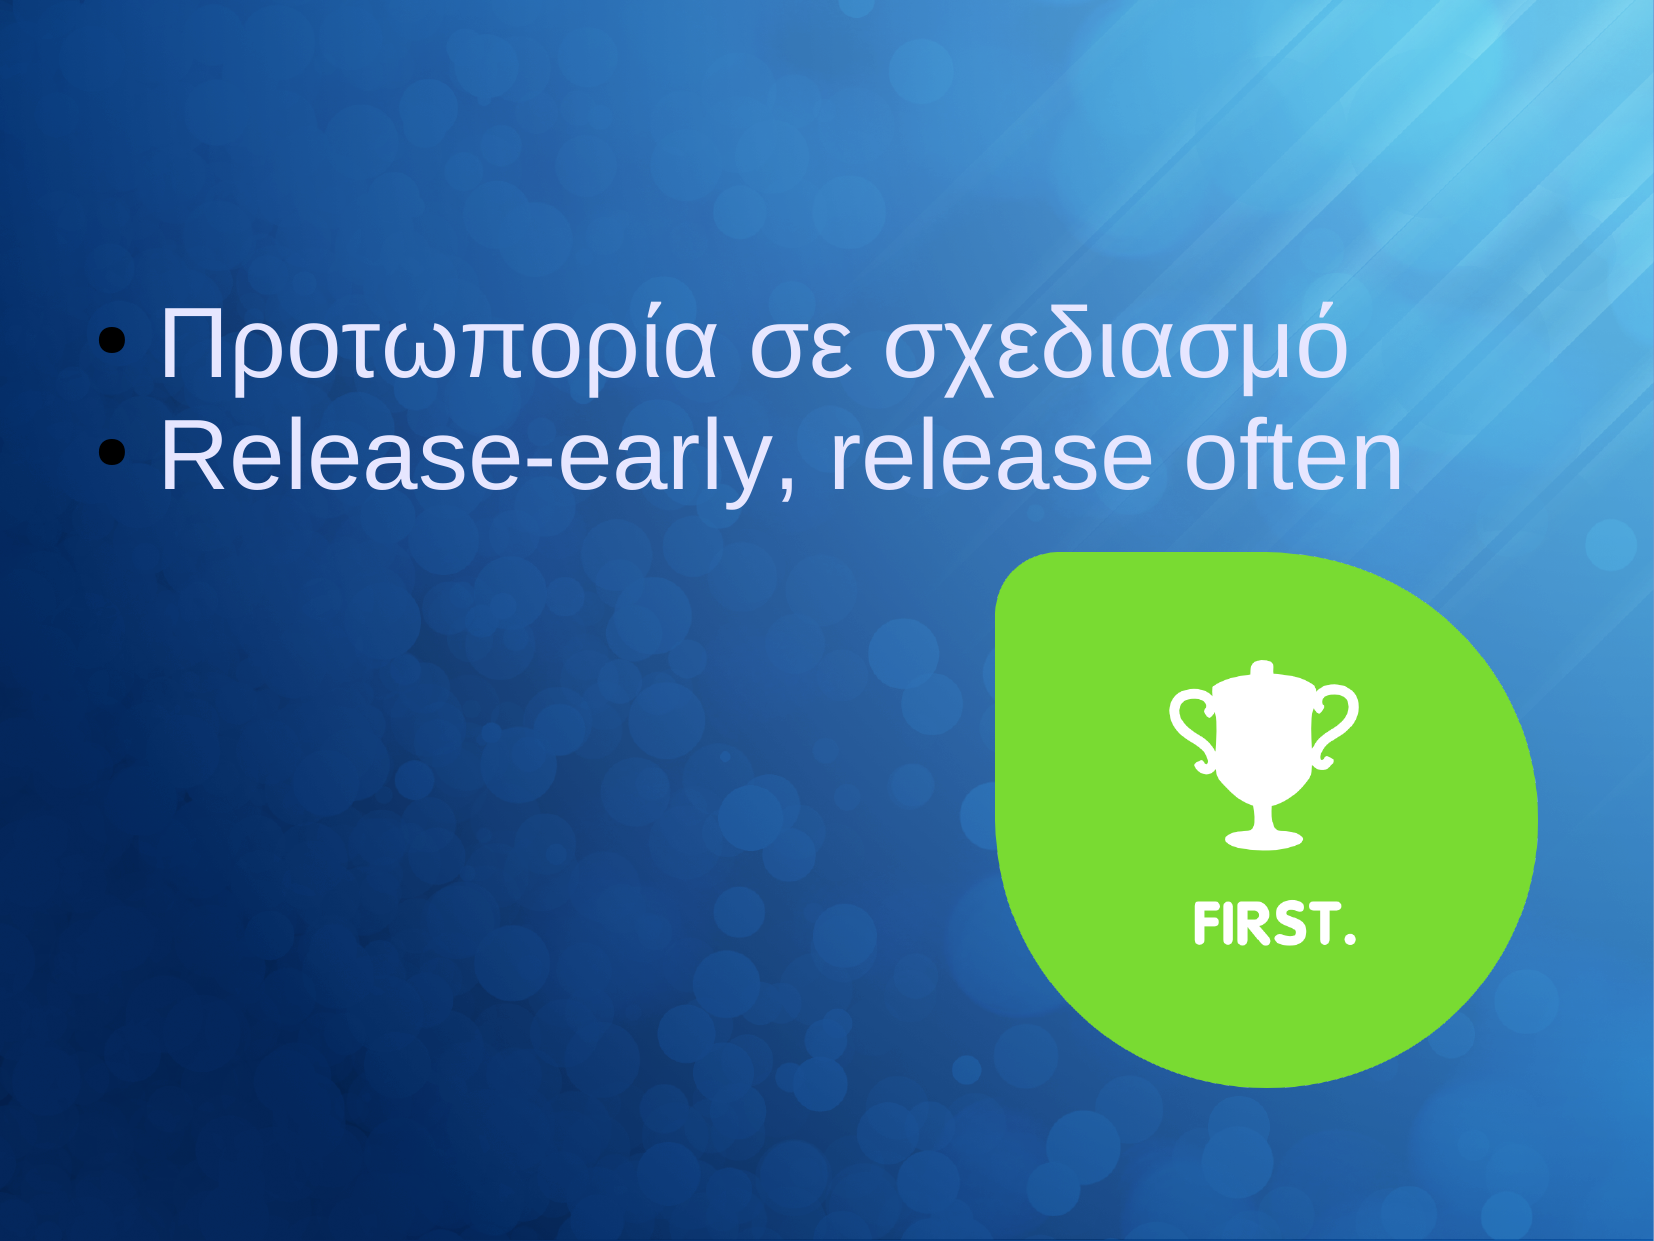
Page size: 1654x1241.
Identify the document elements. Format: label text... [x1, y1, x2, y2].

text_box Προτωπορία σε σχεδιασμό Release-early, release often [94, 16, 1493, 781]
picture [0, 0, 1654, 1241]
